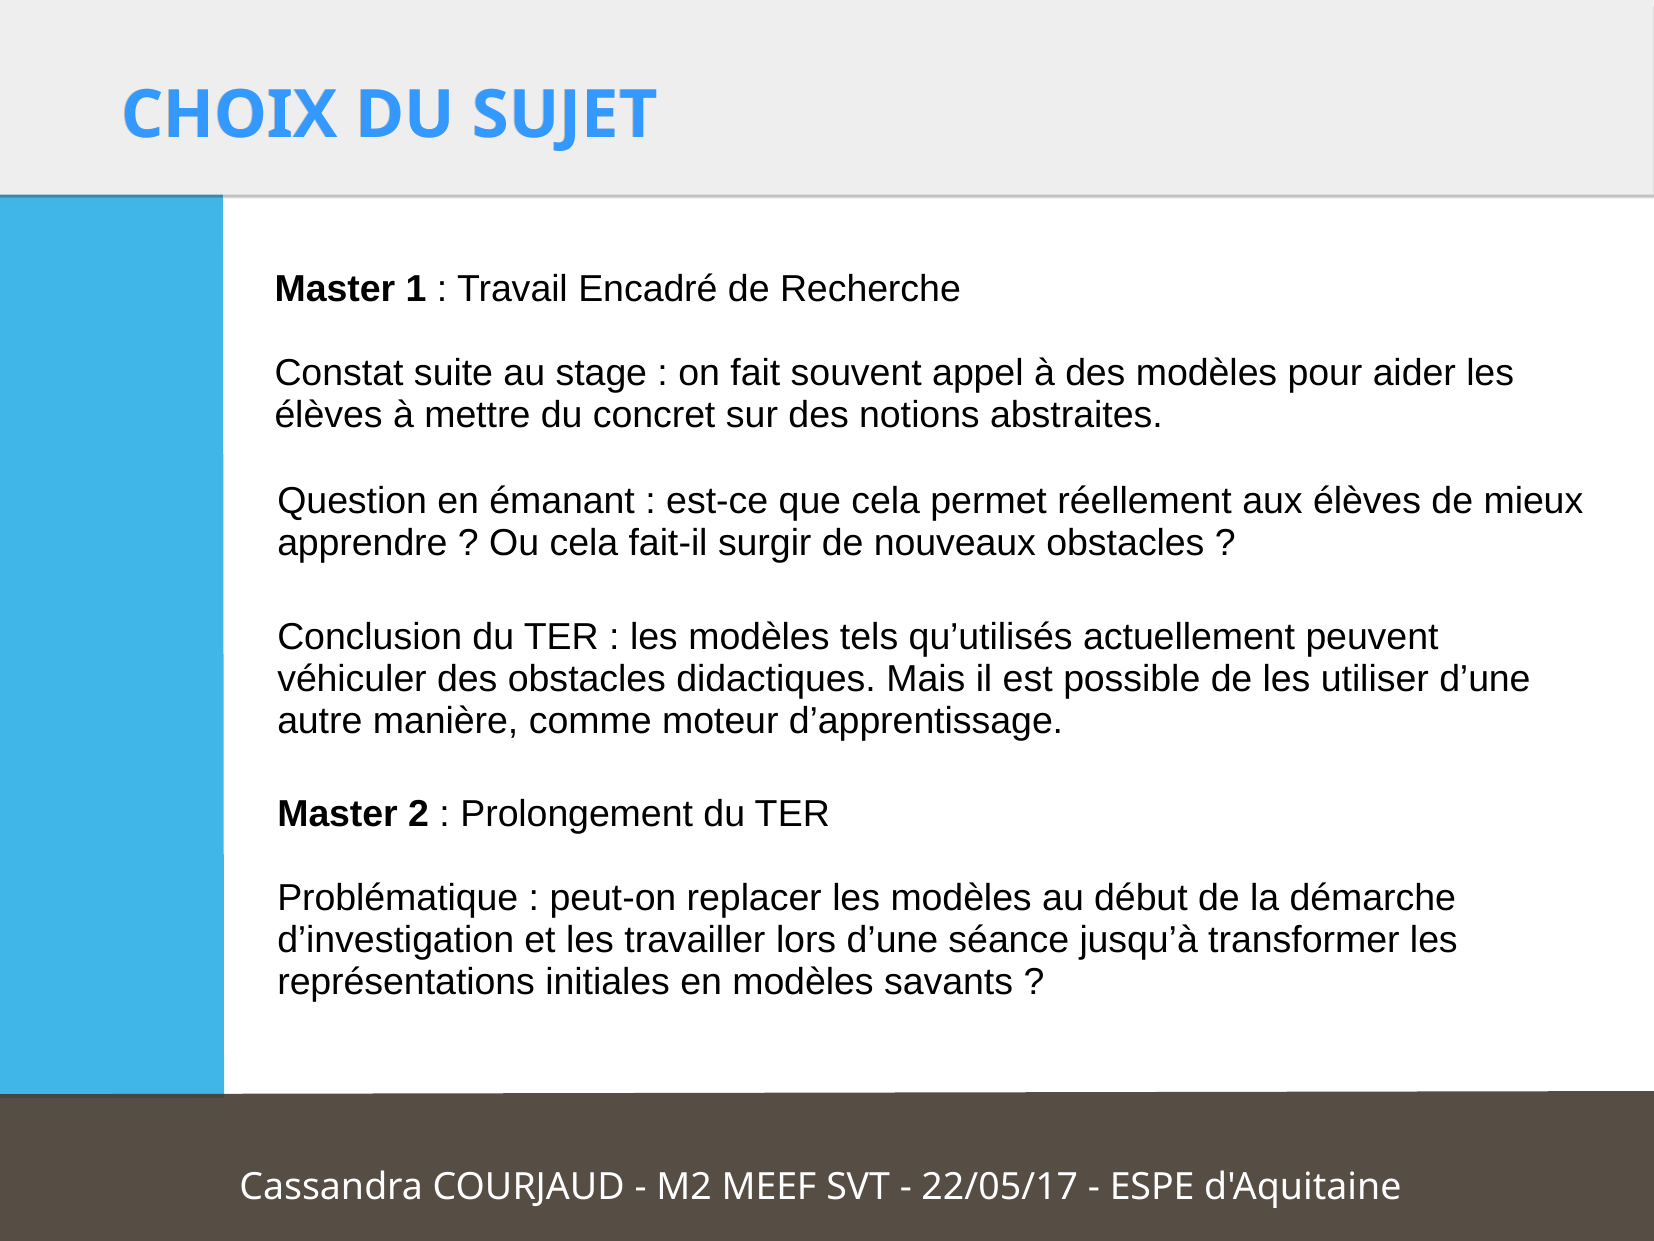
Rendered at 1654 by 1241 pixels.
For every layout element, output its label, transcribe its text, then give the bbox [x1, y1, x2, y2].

text_box CHOIX DU SUJET [106, 59, 1654, 148]
text_box Master 2 : Prolongement du TER Problématique : peut-on replacer les modèles au début de la démarche d’investigation et les travailler lors d’une séance jusqu’à transformer les représentations initiales en modèles savants ? [262, 784, 1609, 1010]
text_box Conclusion du TER : les modèles tels qu’utilisés actuellement peuvent véhiculer des obstacles didactiques. Mais il est possible de les utiliser d’une autre manière, comme moteur d’apprentissage. [262, 607, 1609, 749]
text_box Master 1 : Travail Encadré de Recherche Constat suite au stage : on fait souvent appel à des modèles pour aider les élèves à mettre du concret sur des notions abstraites. [259, 259, 1607, 443]
text_box Question en émanant : est-ce que cela permet réellement aux élèves de mieux apprendre ? Ou cela fait-il surgir de nouveaux obstacles ? [262, 471, 1609, 571]
